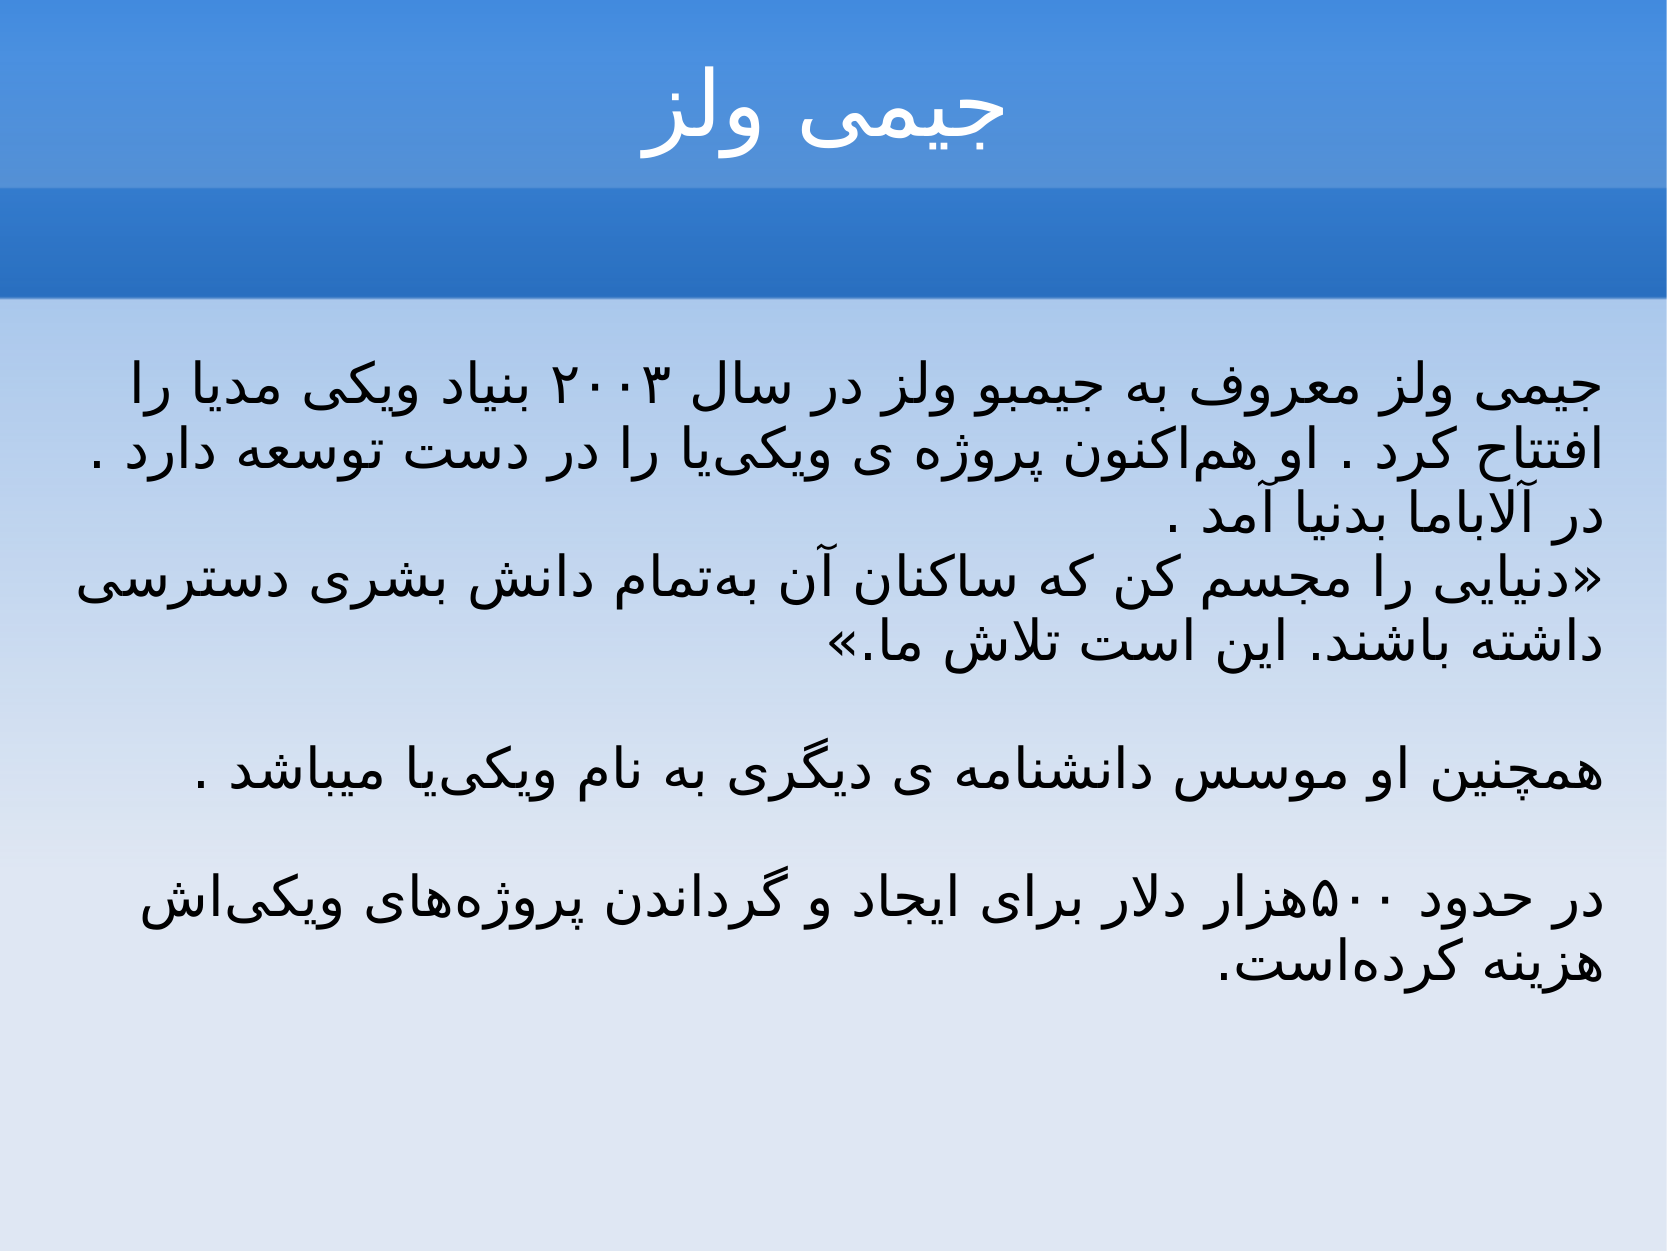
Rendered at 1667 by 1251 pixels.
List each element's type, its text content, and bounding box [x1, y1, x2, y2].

subtitle جیمی ولز معروف به جیمبو ولز در سال ۲۰۰۳ بنیاد ویکی مدیا را افتتاح کرد . او هم‌اکنون پروژه ی ویکی‌یا را در دست توسعه دارد . در آلاباما بدنیا آمد . «دنیایی را مجسم کن که ساکنان آن به‌تمام دانش بشری دسترسی داشته باشند. این است تلاش ما.» همچنین او موسس دانشنامه ی دیگری به نام ویکی‌یا میباشد . در حدود ۵۰۰هزار دلار برای ایجاد و گرداندن پروژه‌های ویکی‌اش هزینه کرده‌است. [64, 320, 1606, 1219]
picture [0, 0, 1667, 1251]
title جیمی ولز [58, 2, 1597, 209]
